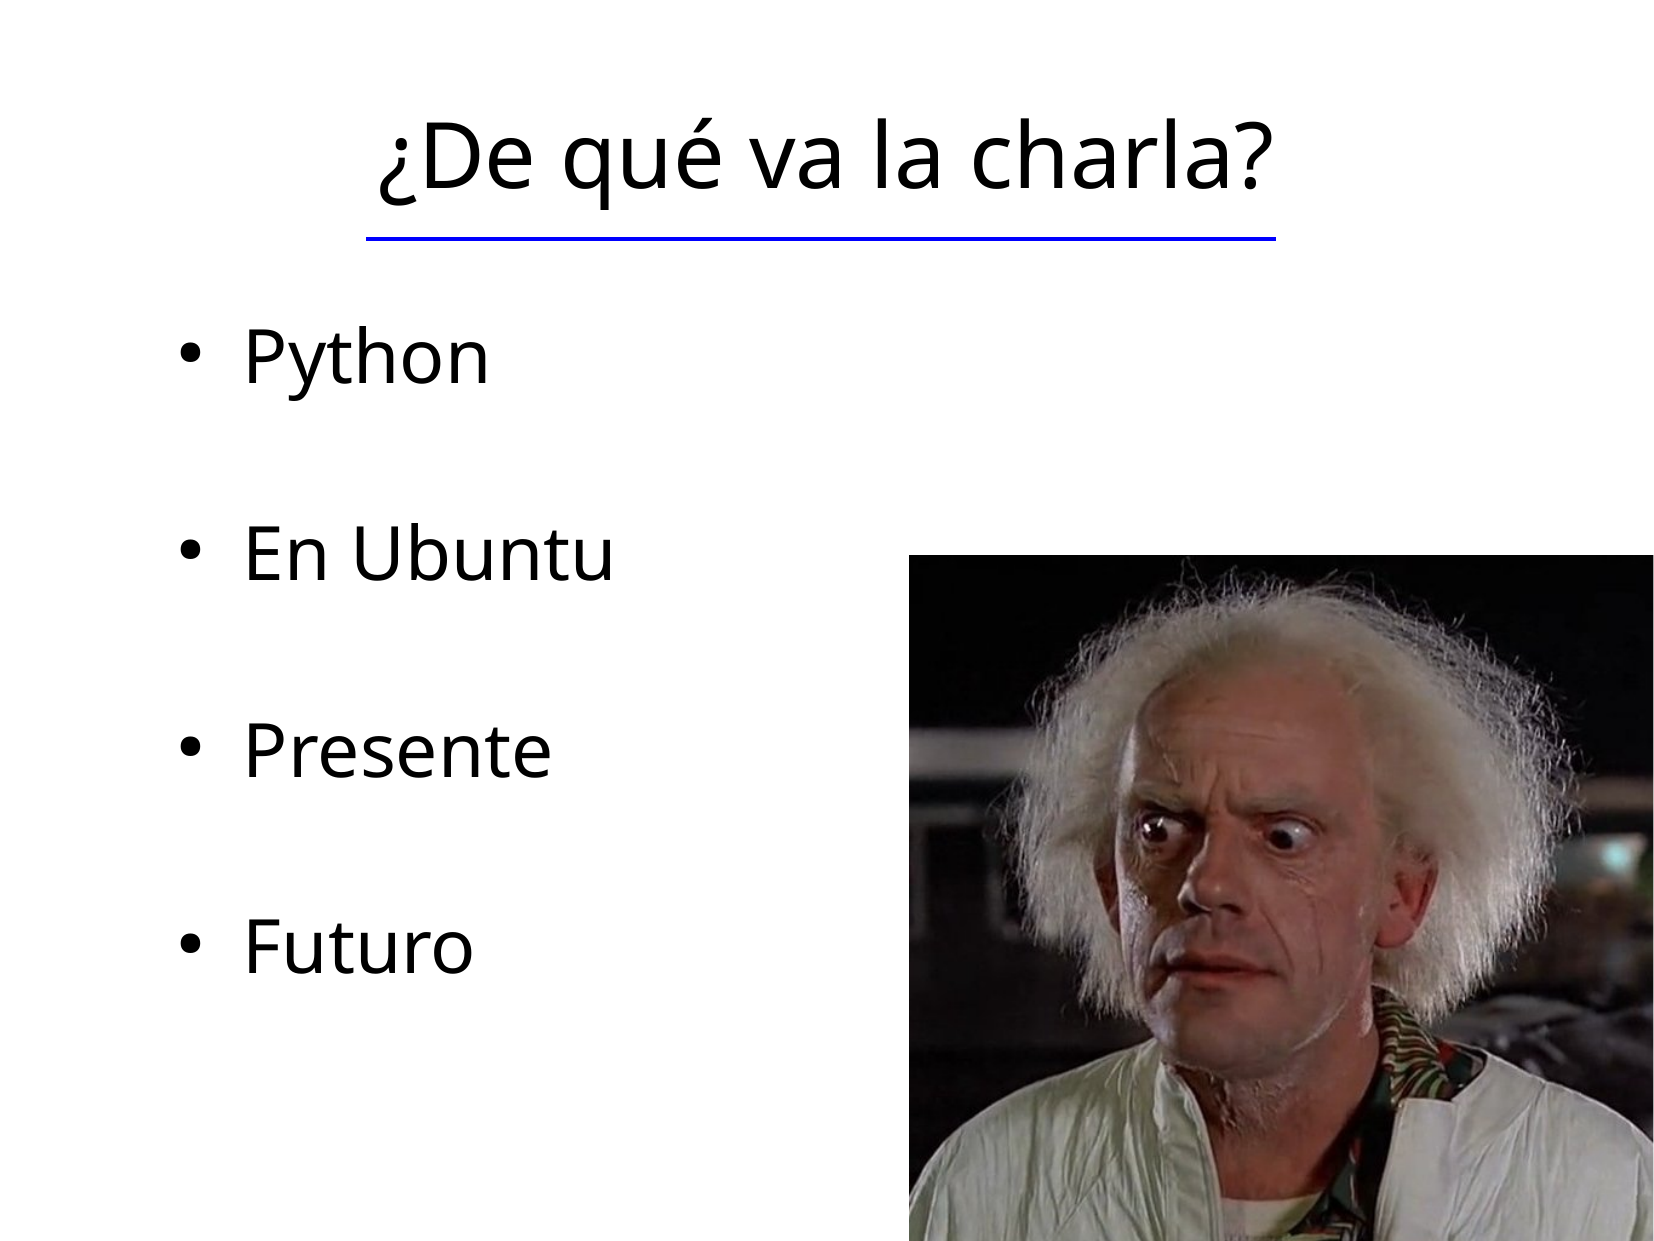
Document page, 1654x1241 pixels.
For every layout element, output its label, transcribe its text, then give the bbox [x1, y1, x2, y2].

subtitle Python En Ubuntu Presente Futuro [177, 290, 1538, 1010]
title ¿De qué va la charla? [82, 49, 1571, 257]
picture [909, 555, 1654, 1241]
